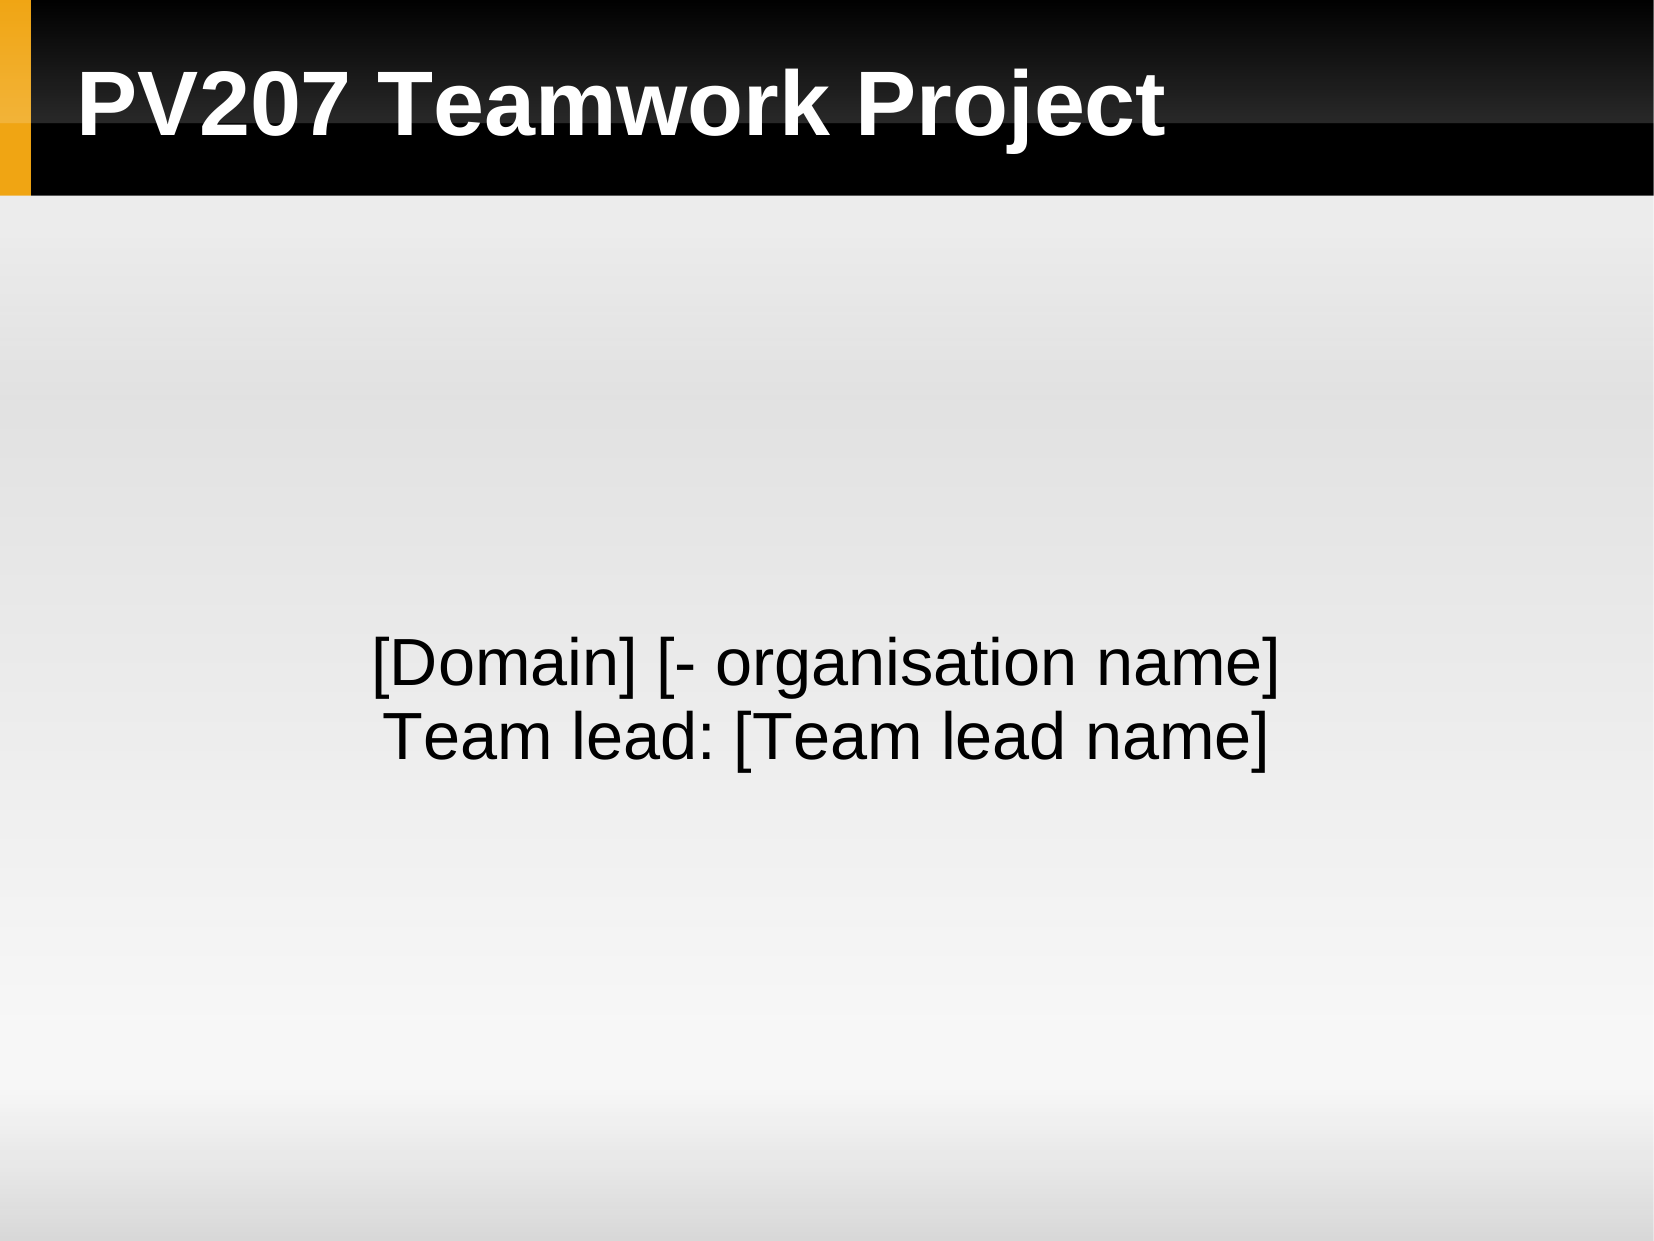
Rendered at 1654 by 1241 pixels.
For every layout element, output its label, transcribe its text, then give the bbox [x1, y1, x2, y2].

subtitle [Domain] [- organisation name] Team lead: [Team lead name] [82, 290, 1571, 1109]
picture [0, 0, 1654, 1241]
title PV207 Teamwork Project [76, 0, 1565, 208]
